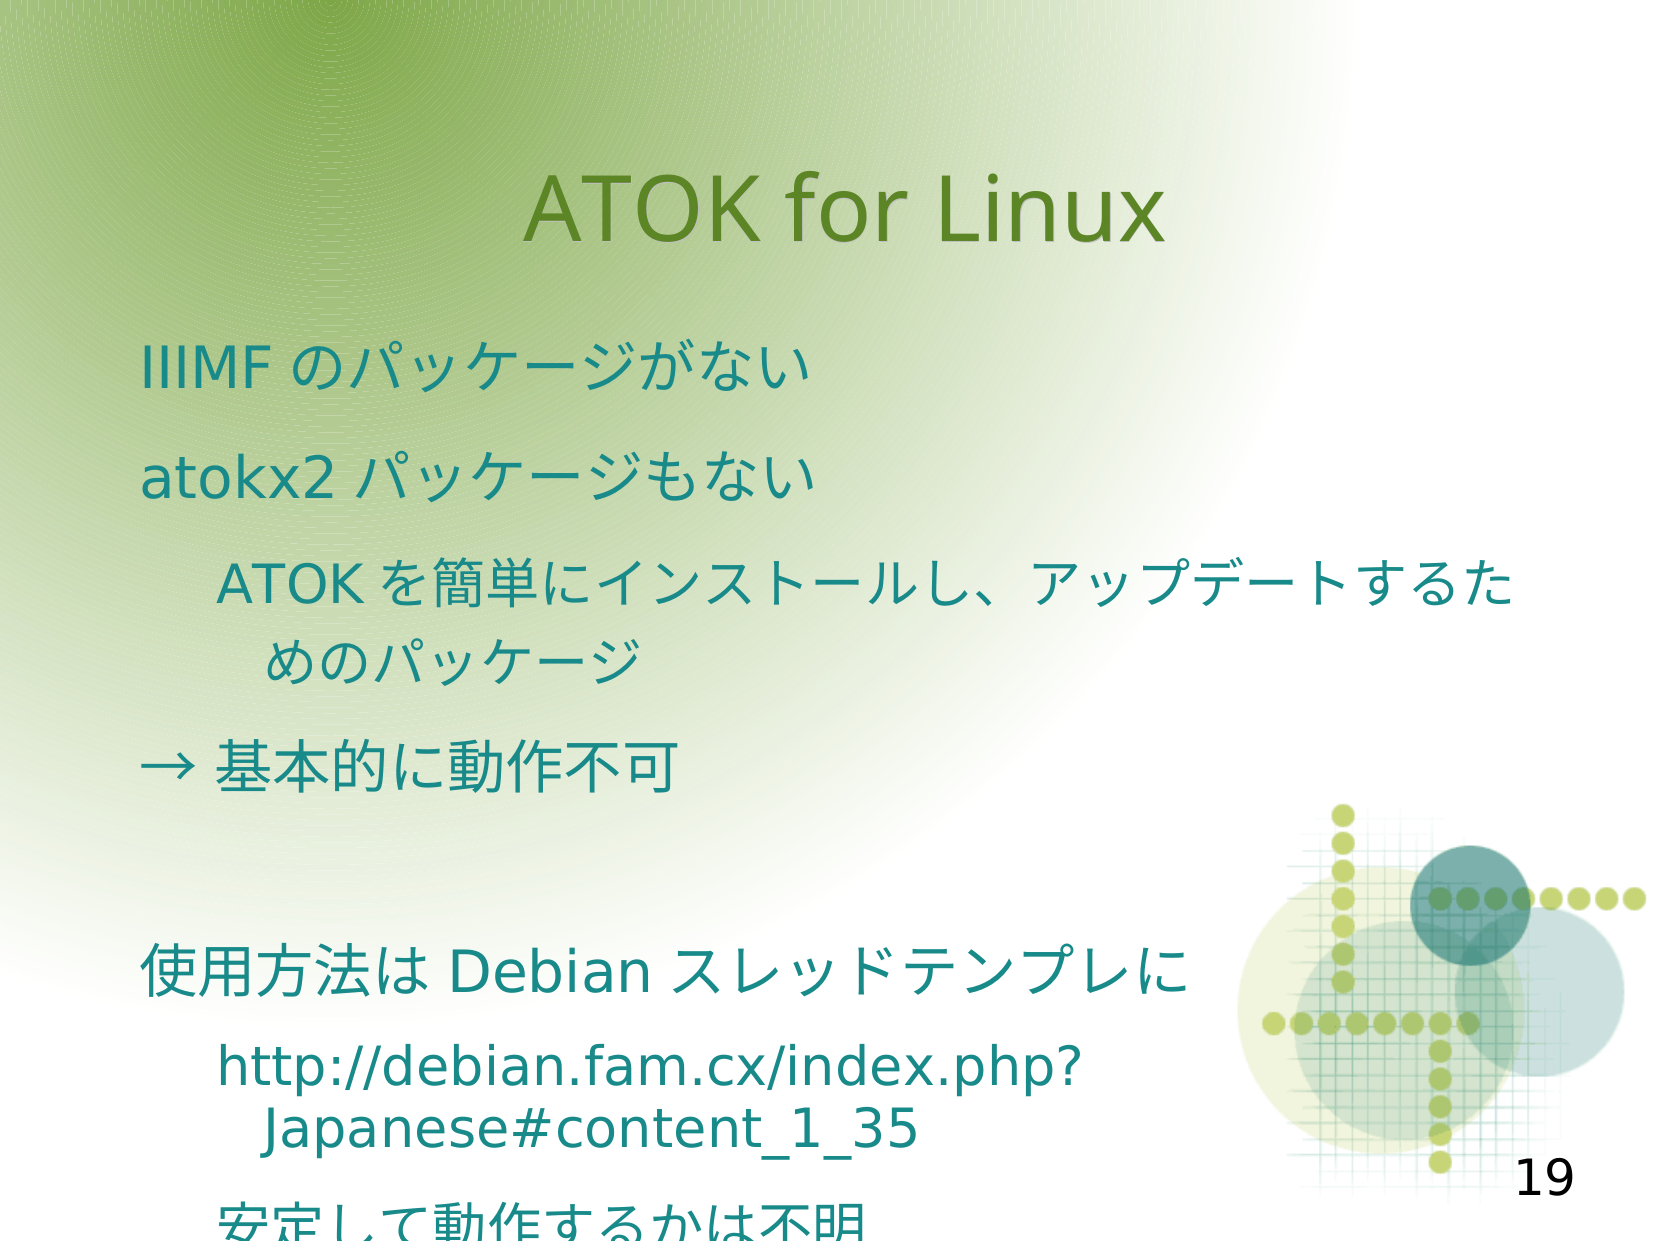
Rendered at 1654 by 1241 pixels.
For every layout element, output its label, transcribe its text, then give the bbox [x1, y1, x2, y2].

picture [1224, 792, 1654, 1211]
list IIIMFのパッケージがない atokx2パッケージもない ATOKを簡単にインストールし、アップデートするためのパッケージ →基本的に動作不可 使用方法はDebianスレッドテンプレに http://debian.fam.cx/index.php?Japanese#content_1_35 安定して動作するかは不明 [121, 321, 1534, 1132]
title ATOK for Linux [121, 102, 1534, 311]
